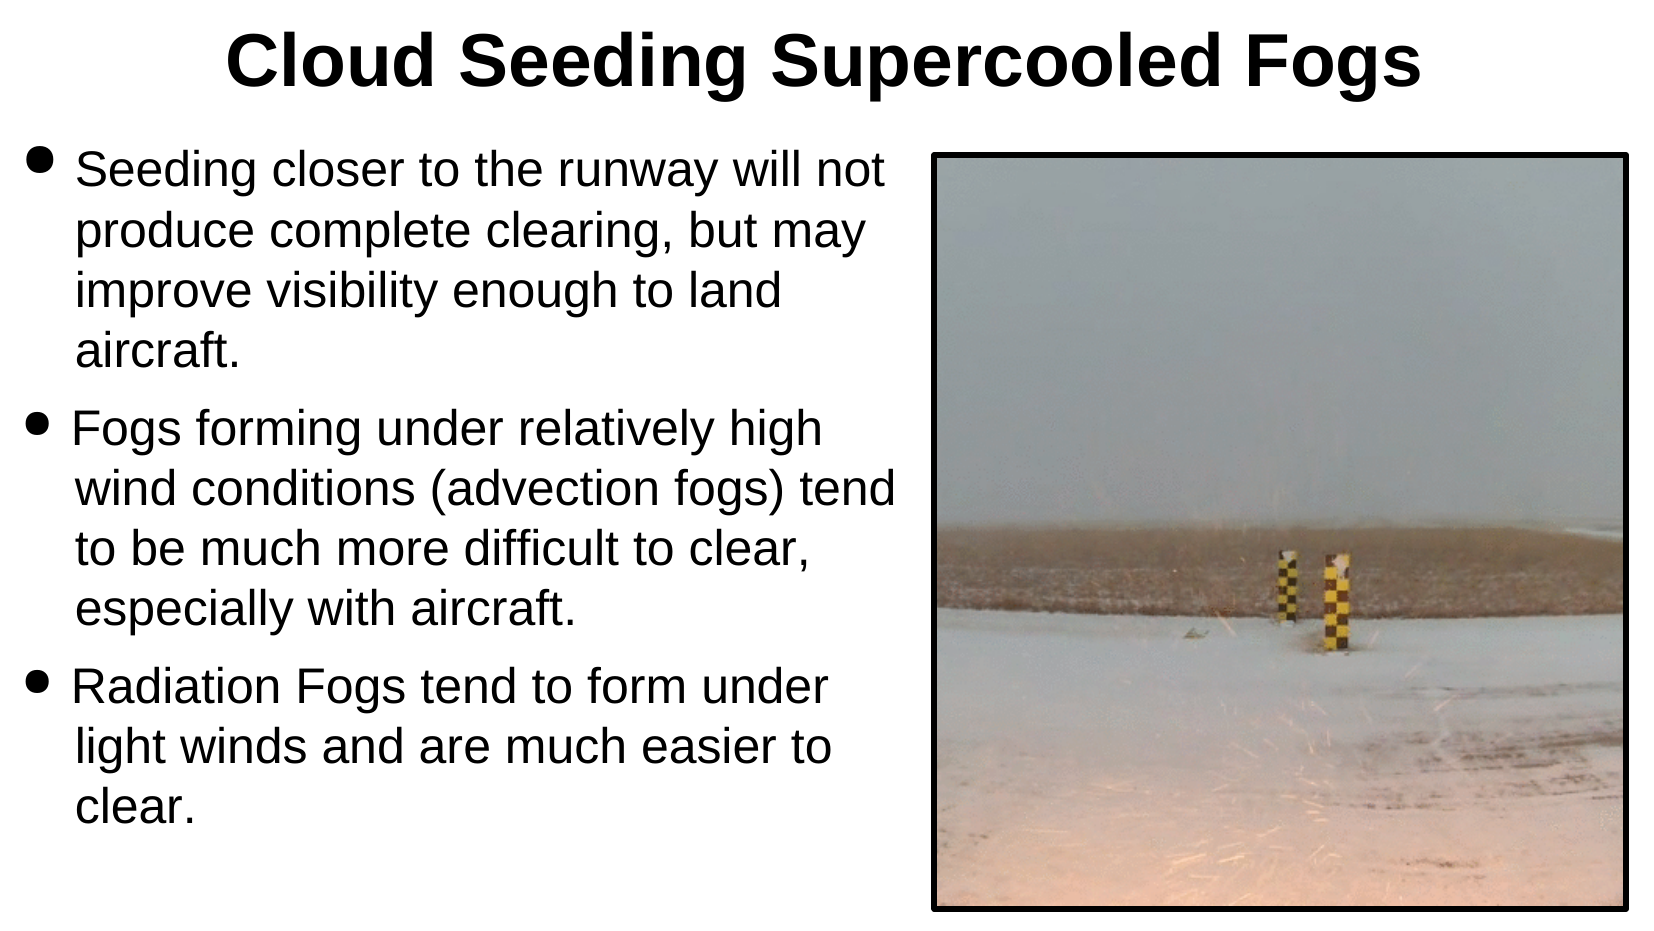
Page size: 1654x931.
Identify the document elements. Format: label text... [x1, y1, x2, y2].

title Cloud Seeding Supercooled Fogs [0, 5, 1654, 107]
picture [937, 157, 1624, 906]
text_box Seeding closer to the runway will not produce complete clearing, but may improve visibility enough to land aircraft. Fogs forming under relatively high wind conditions (advection fogs) tend to be much more difficult to clear, especially with aircraft. Radiation Fogs tend to form under light winds and are much easier to clear. [4, 120, 938, 842]
